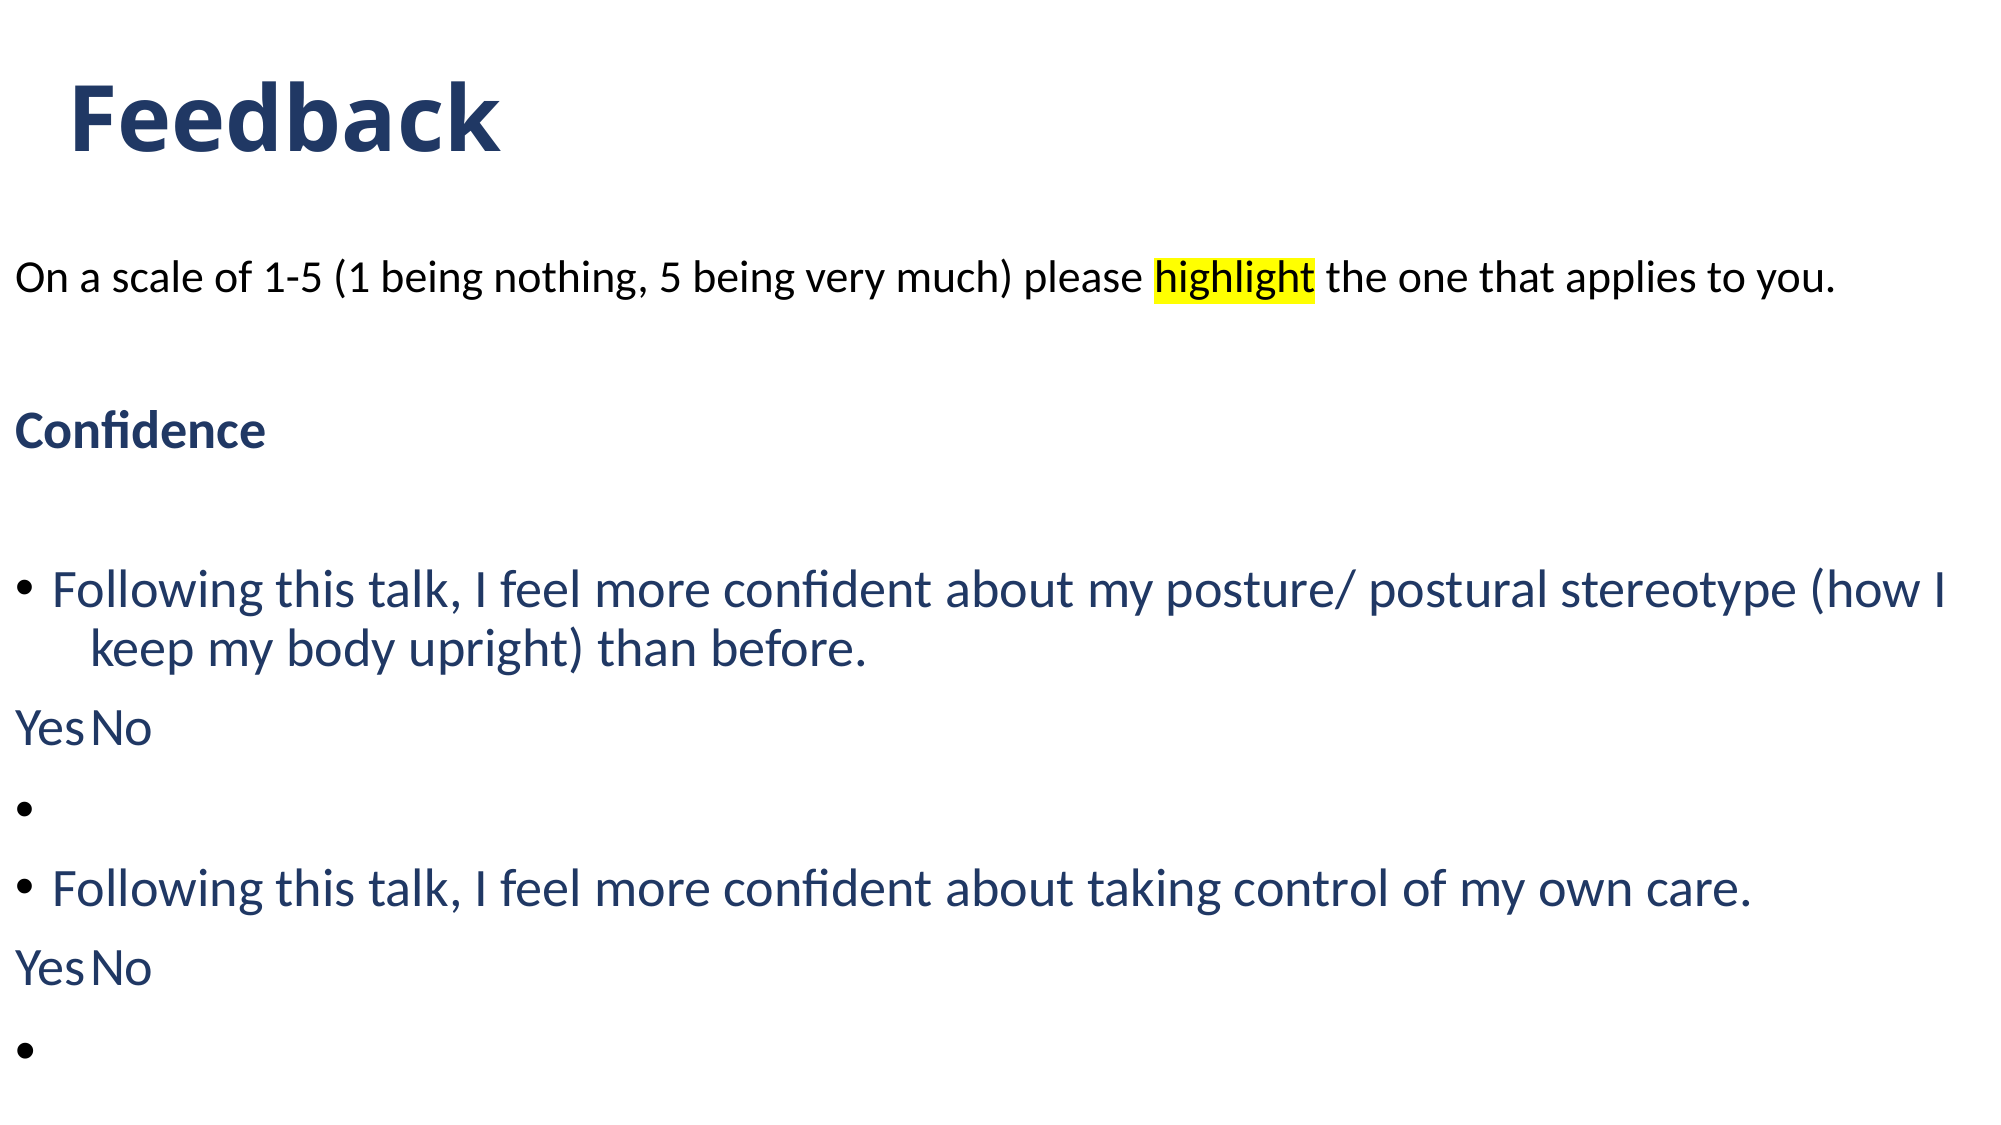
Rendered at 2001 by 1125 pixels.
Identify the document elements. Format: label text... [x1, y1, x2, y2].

title Feedback [52, 12, 1778, 231]
list On a scale of 1-5 (1 being nothing, 5 being very much) please highlight the one that applies to you. Confidence Following this talk, I feel more confident about my posture/ postural stereotype (how I keep my body upright) than before. Yes No Following this talk, I feel more confident about taking control of my own care. Yes No [0, 245, 2000, 1069]
